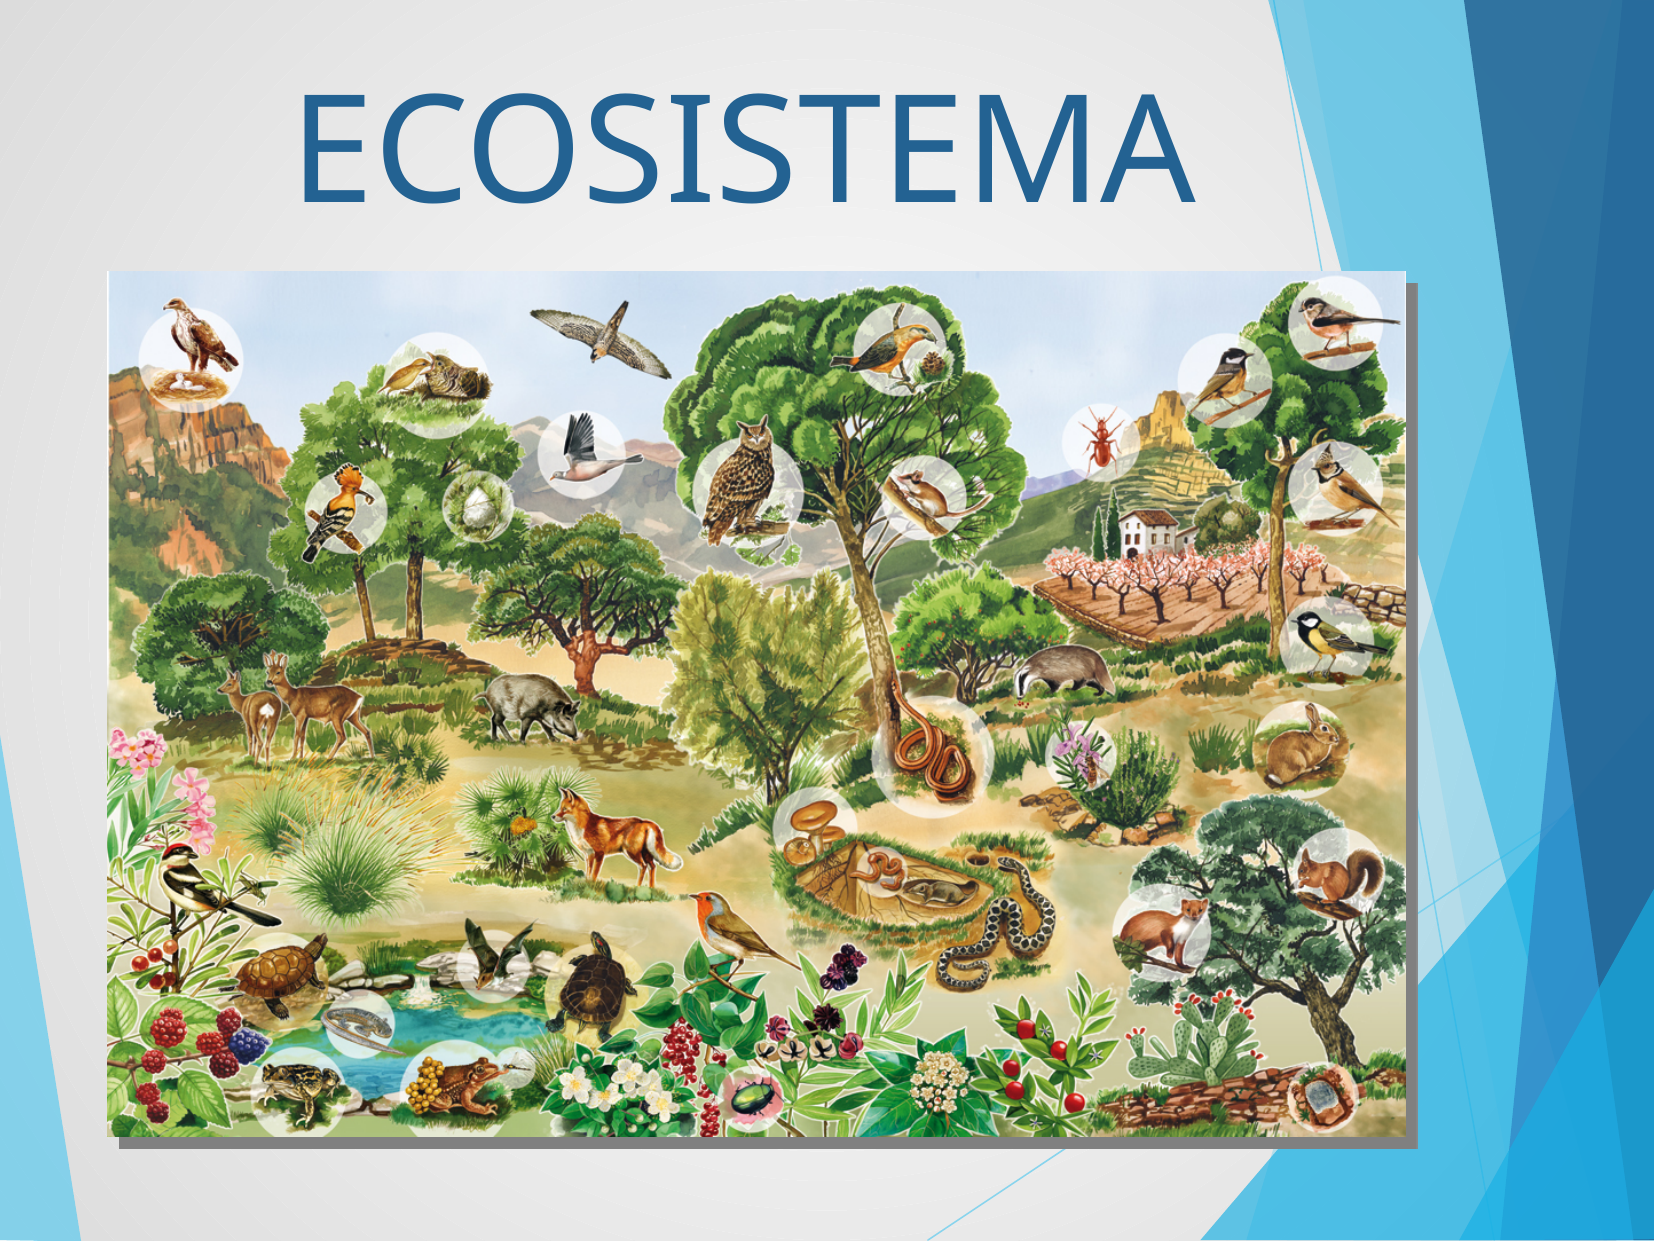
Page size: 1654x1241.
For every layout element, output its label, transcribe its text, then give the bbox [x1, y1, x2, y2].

picture [107, 271, 1406, 1137]
title ECOSISTEMA [0, 46, 1488, 260]
